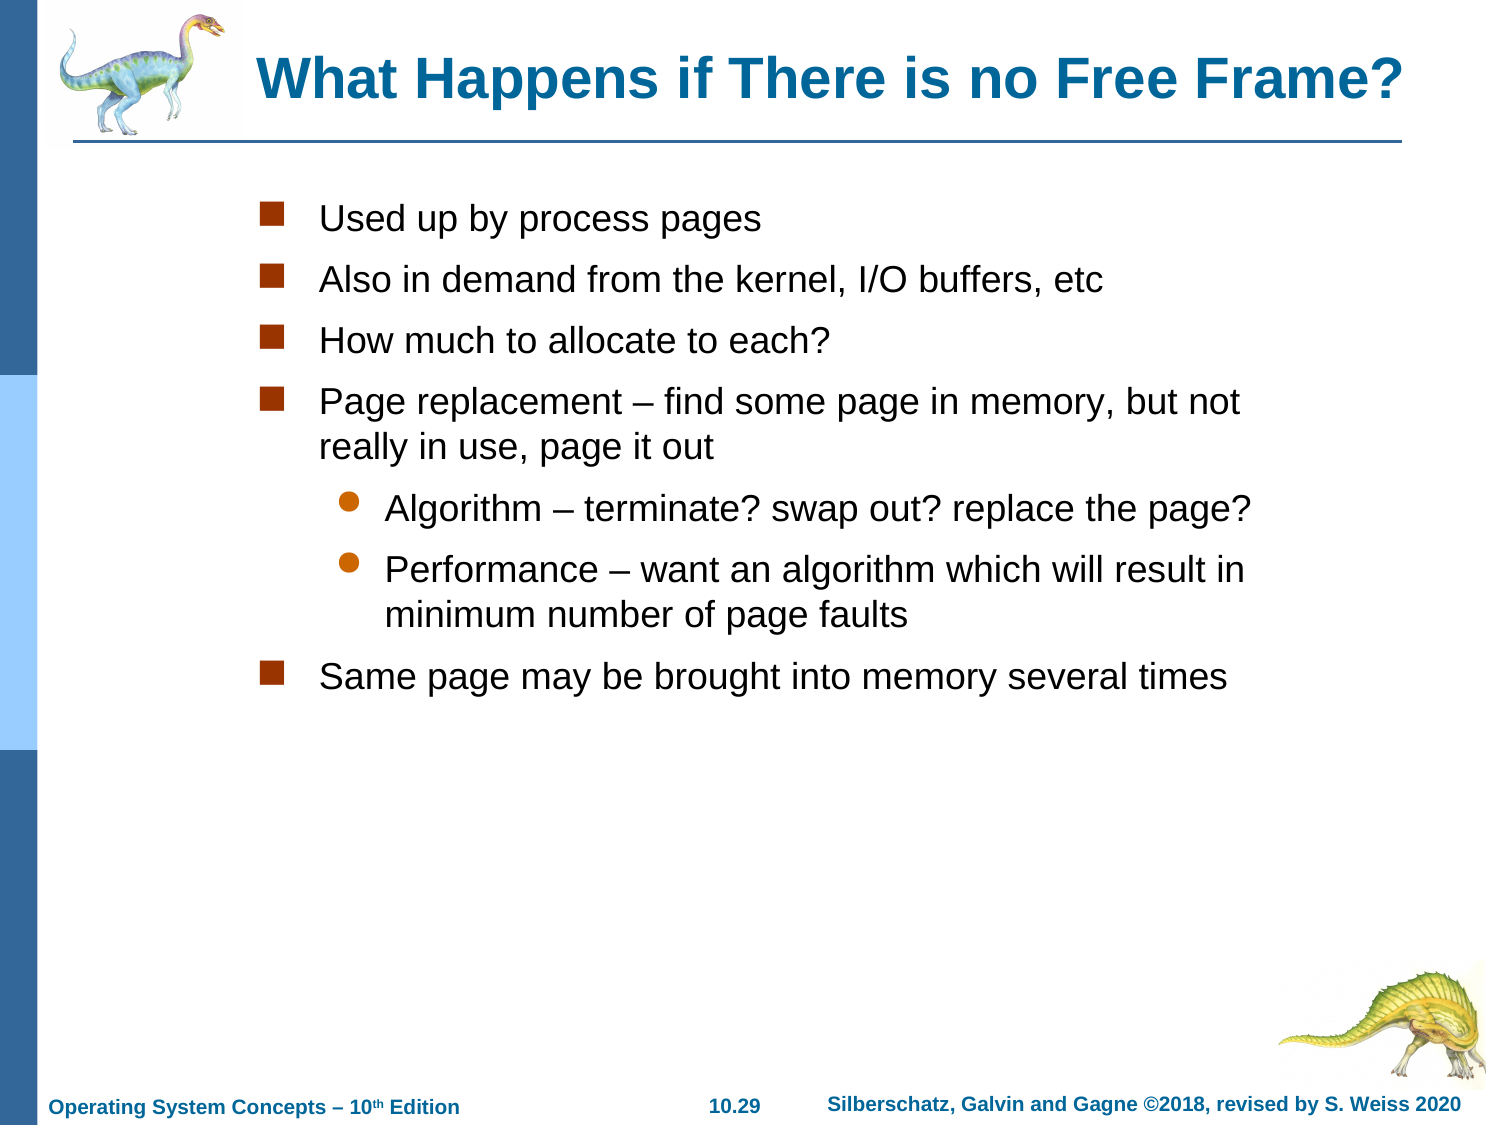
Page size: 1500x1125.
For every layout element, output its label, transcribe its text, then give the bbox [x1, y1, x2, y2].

picture [1275, 959, 1486, 1090]
picture [46, 0, 243, 149]
list Used up by process pages Also in demand from the kernel, I/O buffers, etc How much to allocate to each? Page replacement – find some page in memory, but not really in use, page it out Algorithm – terminate? swap out? replace the page? Performance – want an algorithm which will result in minimum number of page faults Same page may be brought into memory several times [247, 185, 1353, 927]
picture [1144, 1096, 1152, 1101]
title What Happens if There is no Free Frame? [185, 23, 1477, 119]
